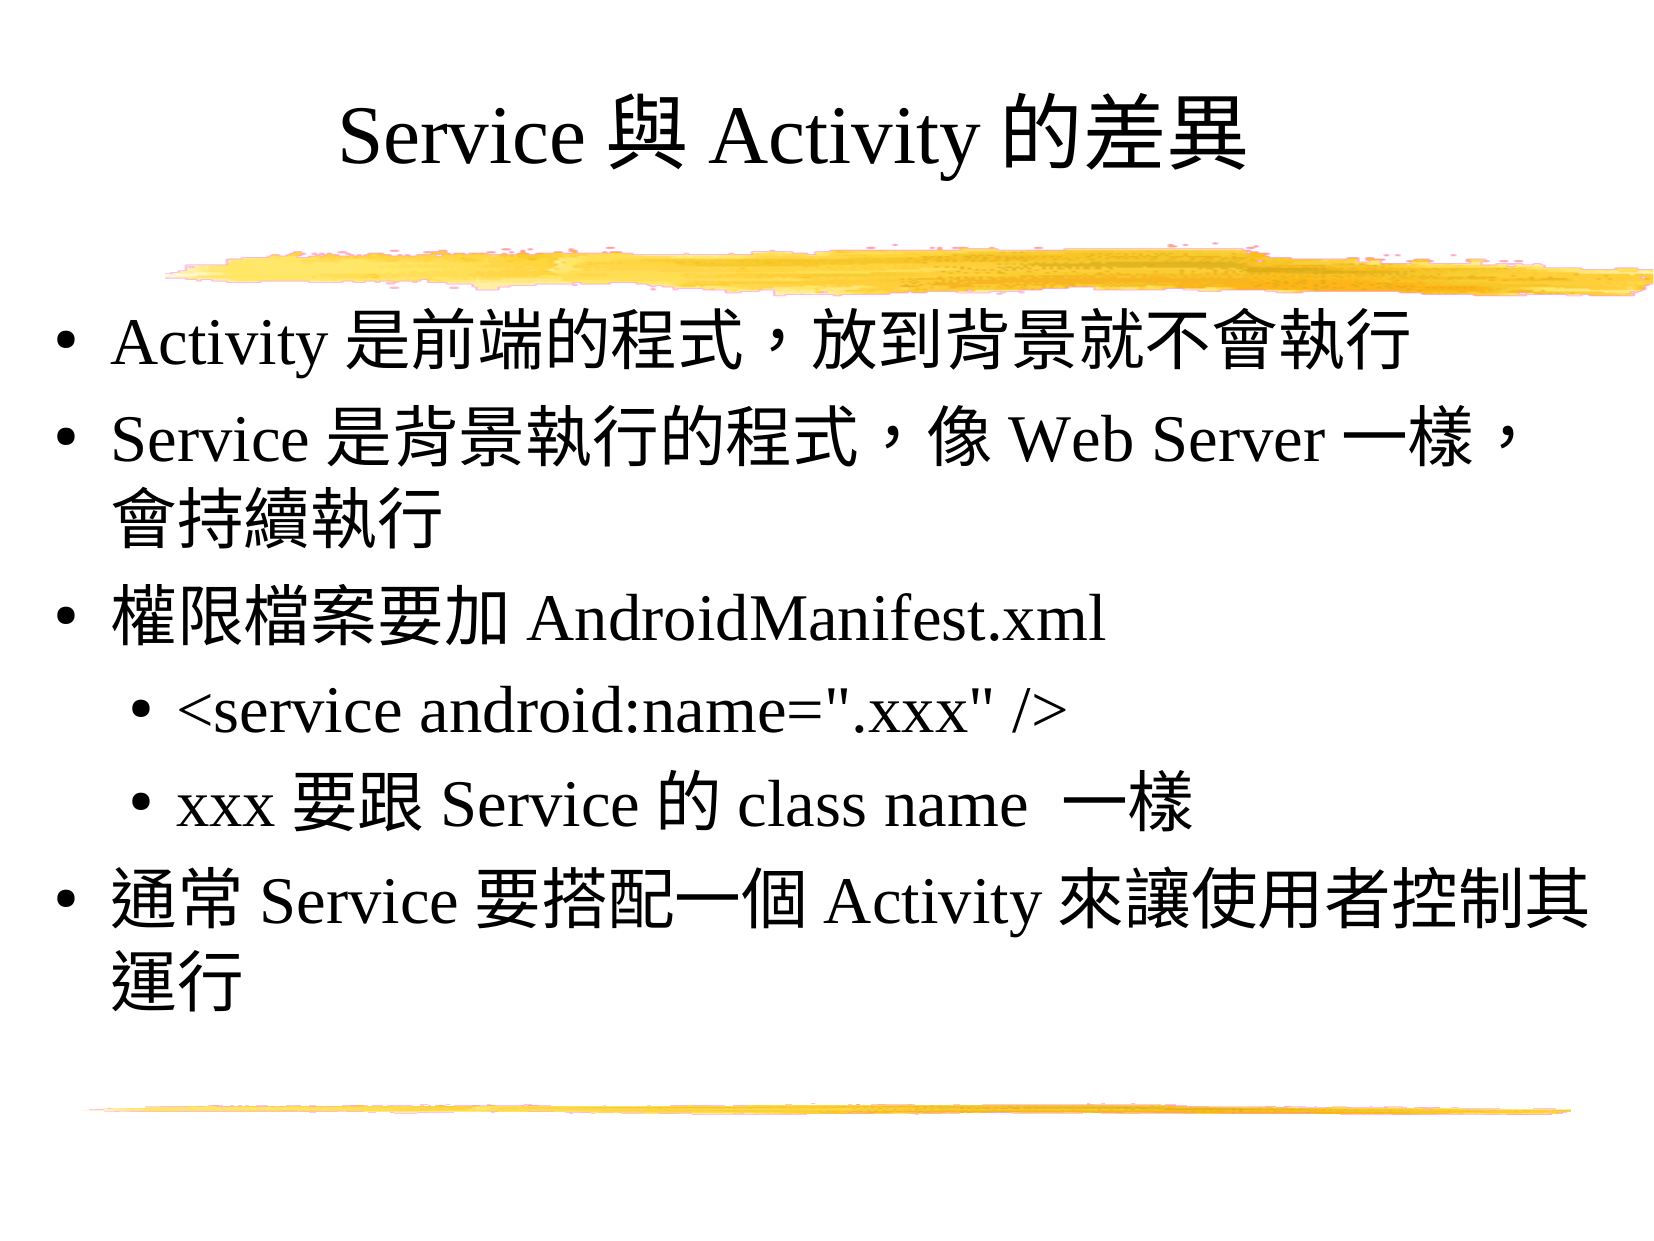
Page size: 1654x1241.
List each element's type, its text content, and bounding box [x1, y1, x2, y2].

list Activity是前端的程式，放到背景就不會執行 Service是背景執行的程式，像Web Server一樣，會持續執行 權限檔案要加AndroidManifest.xml <service android:name=".xxx" /> xxx要跟Service的class name 一樣 通常Service要搭配一個Activity來讓使用者控制其運行 [54, 297, 1598, 1042]
picture [82, 1102, 1571, 1117]
title Service與Activity的差異 [76, 28, 1482, 235]
picture [165, 237, 1654, 308]
